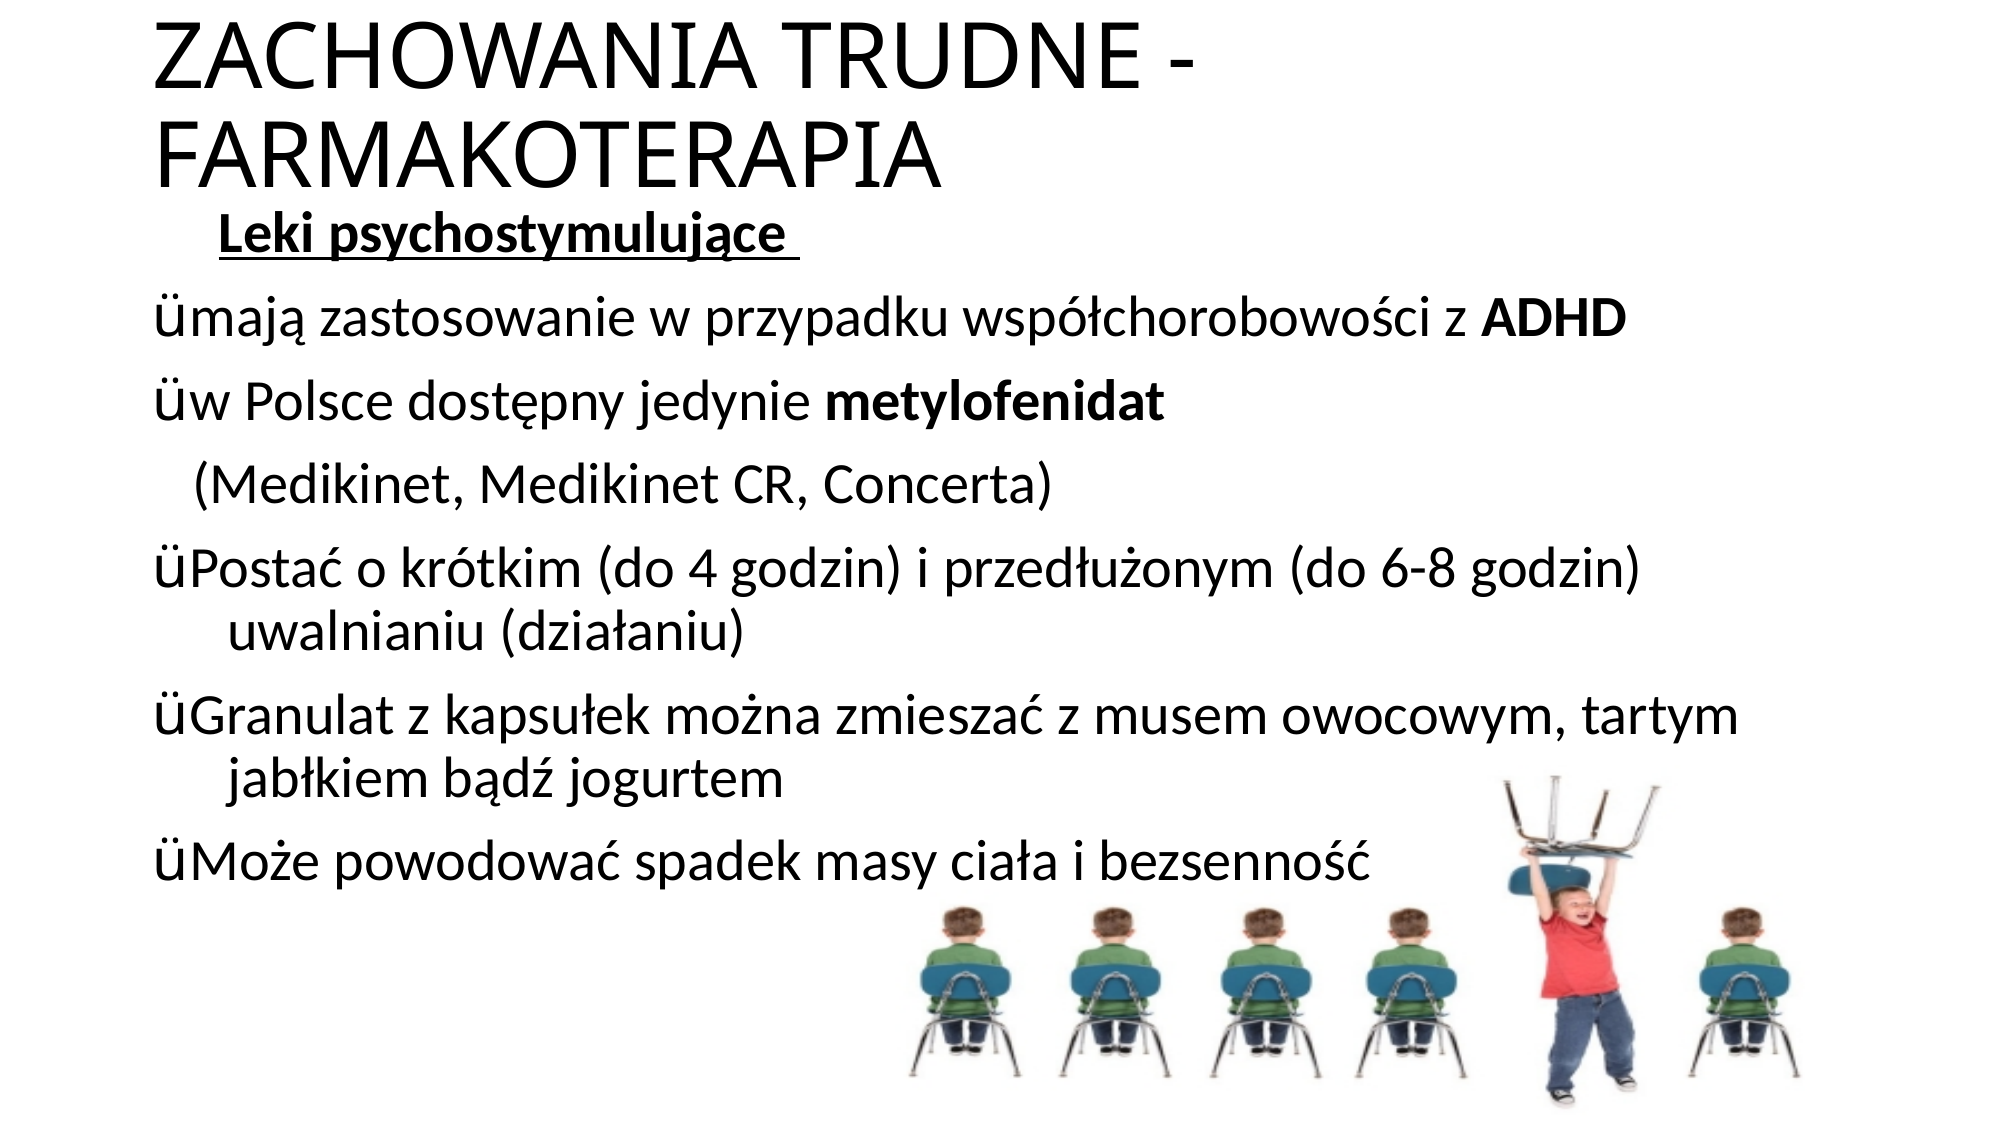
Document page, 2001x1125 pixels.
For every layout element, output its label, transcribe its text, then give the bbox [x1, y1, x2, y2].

list Leki psychostymulujące mają zastosowanie w przypadku współchorobowości z ADHD w Polsce dostępny jedynie metylofenidat (Medikinet, Medikinet CR, Concerta) Postać o krótkim (do 4 godzin) i przedłużonym (do 6-8 godzin) uwalnianiu (działaniu) Granulat z kapsułek można zmieszać z musem owocowym, tartym jabłkiem bądź jogurtem Może powodować spadek masy ciała i bezsenność [137, 195, 1863, 976]
title ZACHOWANIA TRUDNE - FARMAKOTERAPIA [137, 0, 1863, 195]
picture [825, 765, 1885, 1125]
